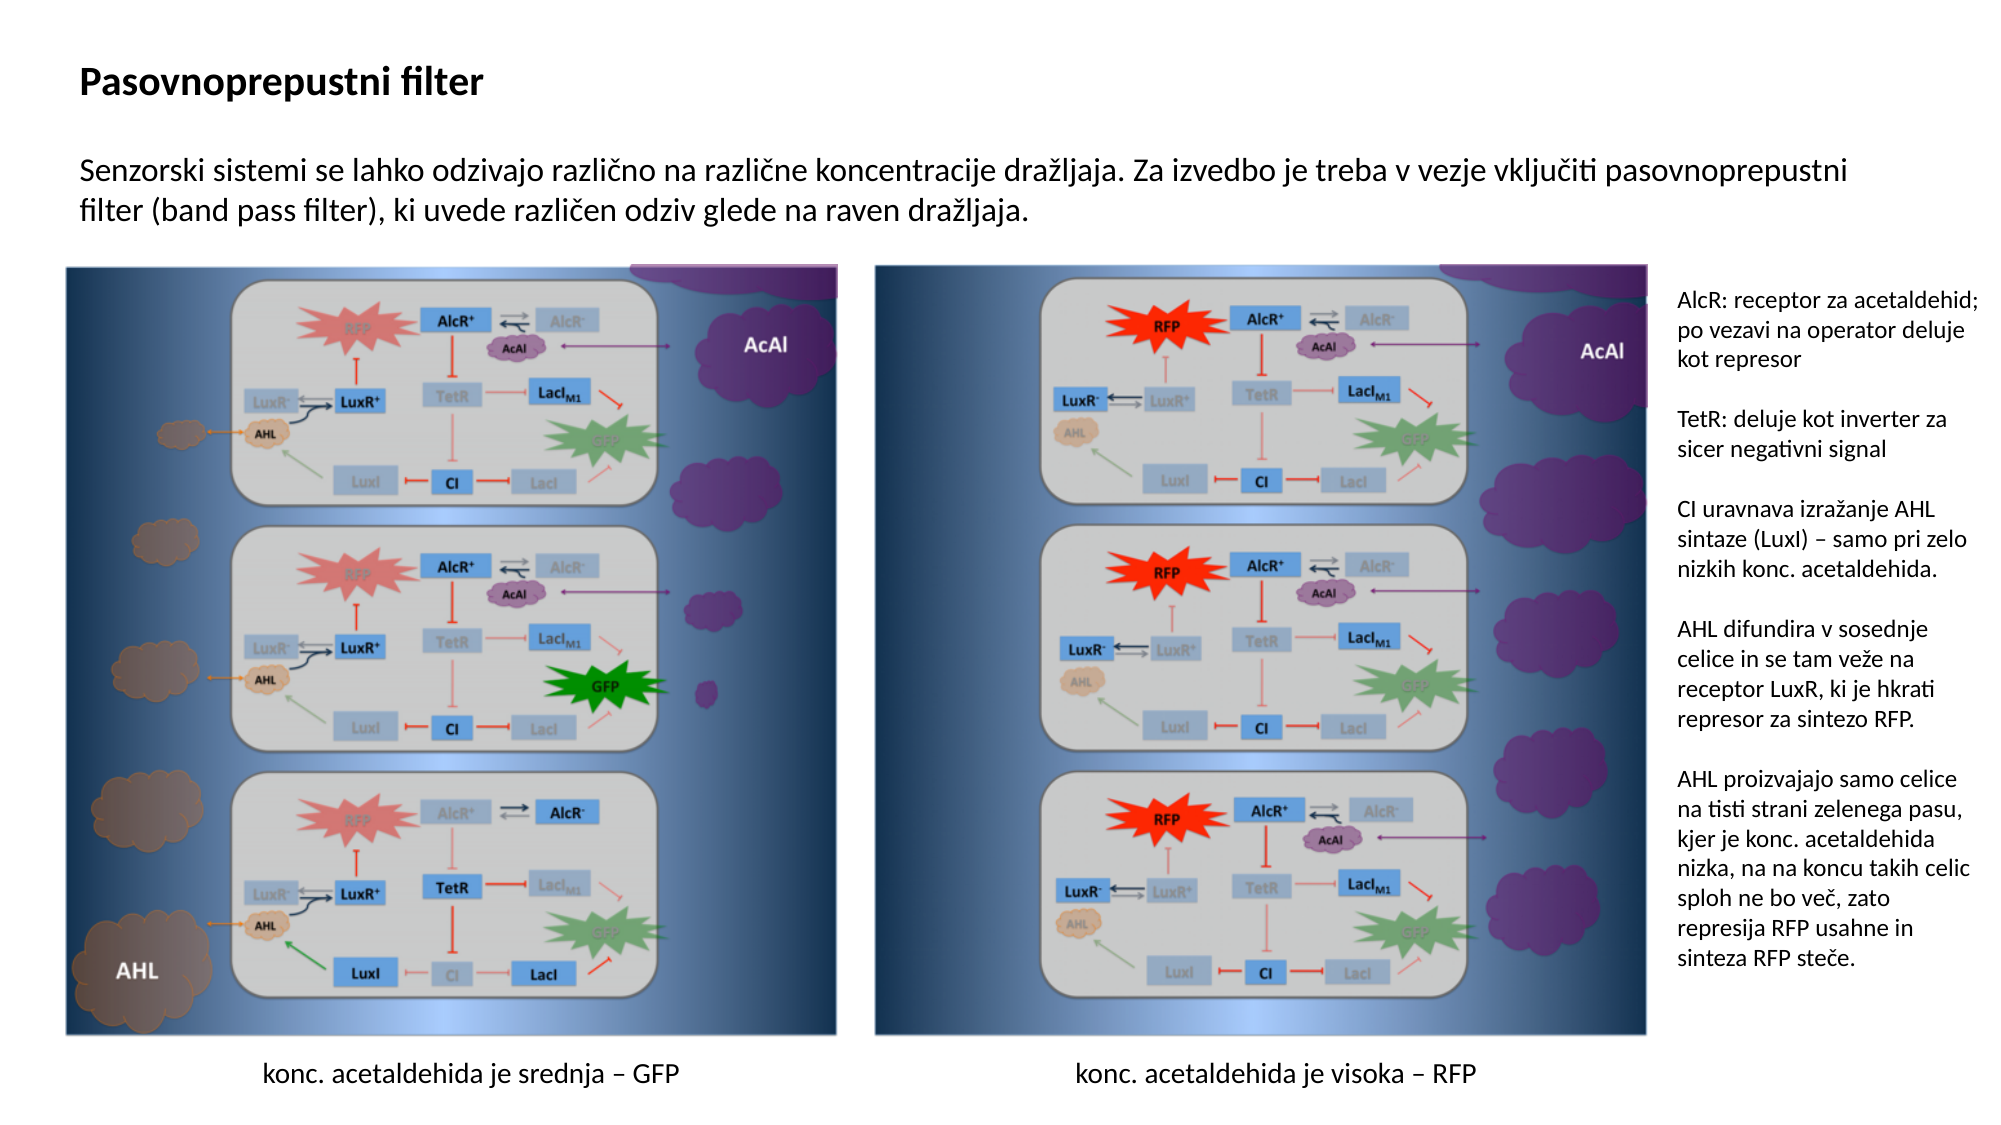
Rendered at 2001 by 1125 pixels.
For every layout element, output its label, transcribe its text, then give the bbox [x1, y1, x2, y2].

picture [873, 264, 1648, 1038]
picture [64, 264, 838, 1038]
text_box Pasovnoprepustni filter Senzorski sistemi se lahko odzivajo različno na različne koncentracije dražljaja. Za izvedbo je treba v vezje vključiti pasovnoprepustni filter (band pass filter), ki uvede različen odziv glede na raven dražljaja. [64, 46, 1932, 326]
text_box AlcR: receptor za acetaldehid; po vezavi na operator deluje kot represor TetR: deluje kot inverter za sicer negativni signal CI uravnava izražanje AHL sintaze (LuxI) – samo pri zelo nizkih konc. acetaldehida. AHL difundira v sosednje celice in se tam veže na receptor LuxR, ki je hkrati represor za sintezo RFP. AHL proizvajajo samo celice na tisti strani zelenega pasu, kjer je konc. acetaldehida nizka, na na koncu takih celic sploh ne bo več, zato represija RFP usahne in sinteza RFP steče. [1662, 275, 2000, 1040]
text_box konc. acetaldehida je srednja – GFP konc. acetaldehida je visoka – RFP [247, 1046, 1500, 1097]
